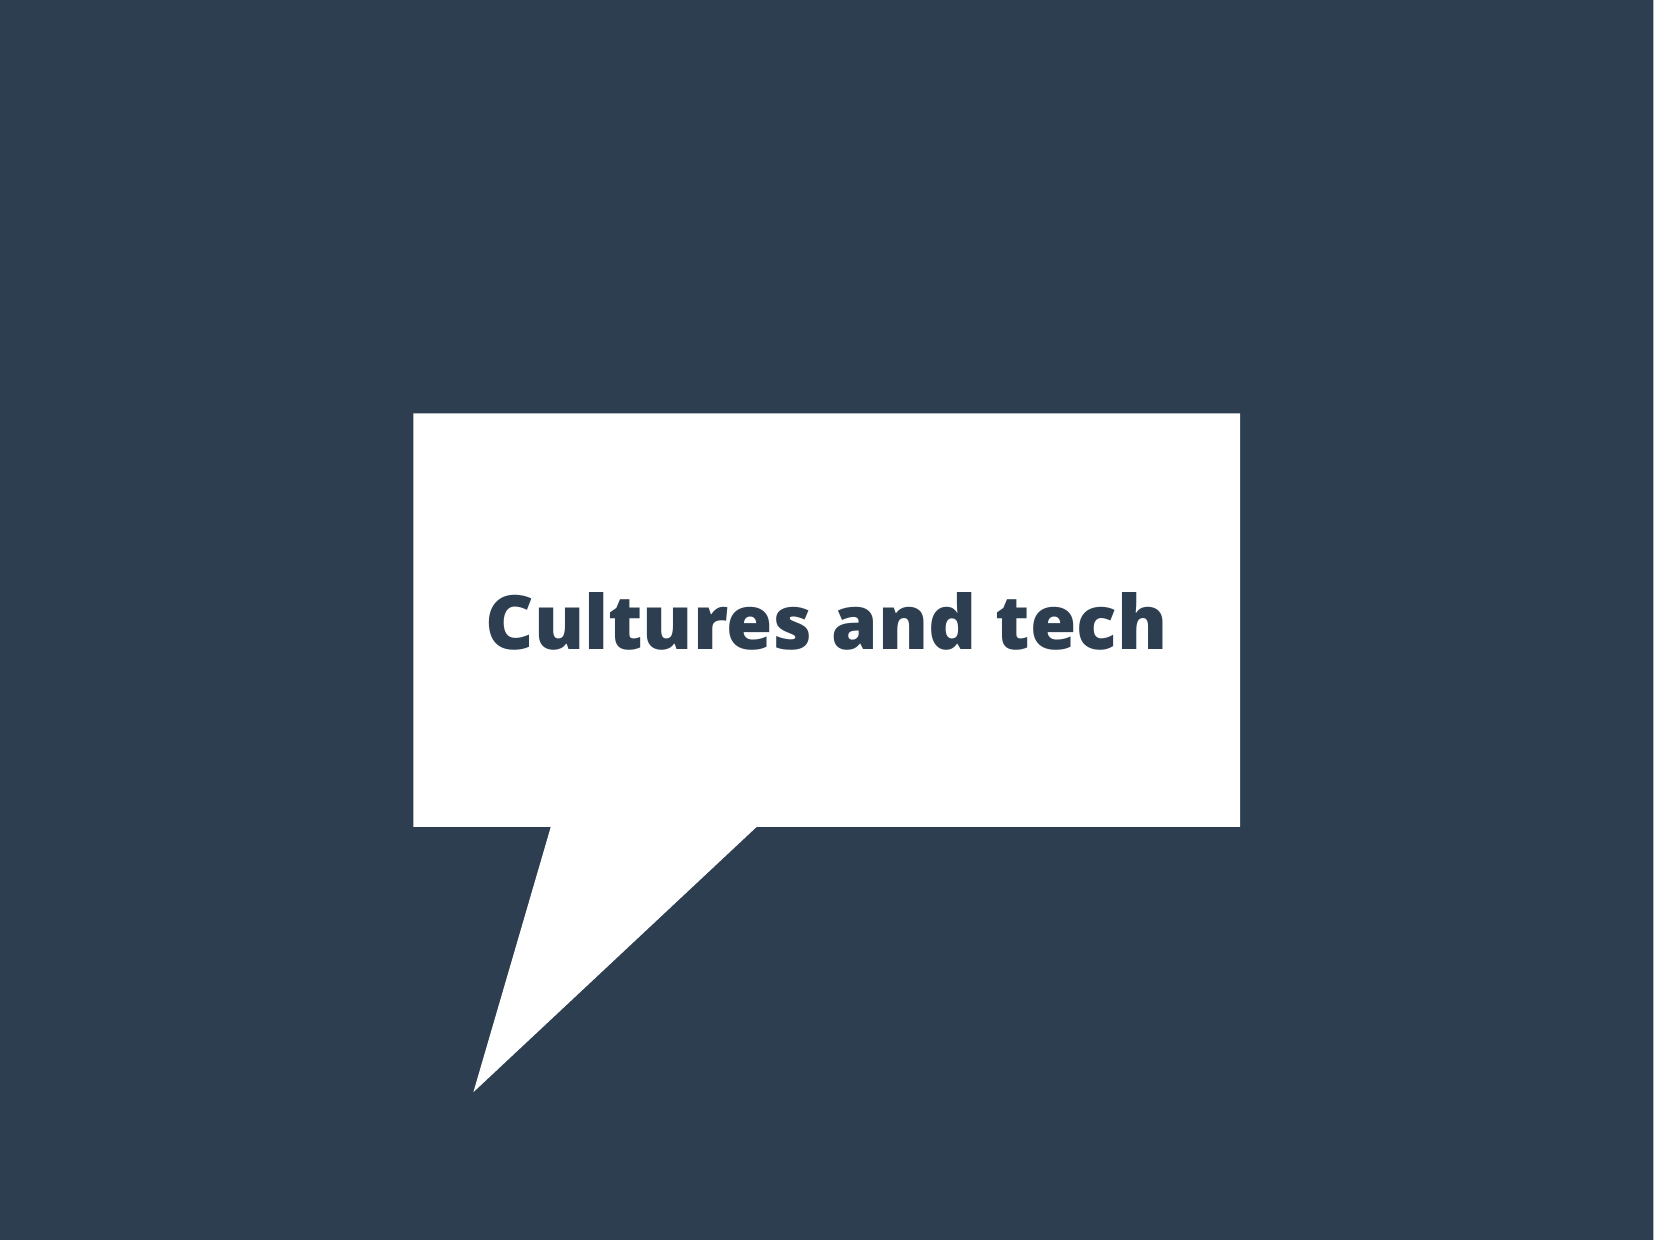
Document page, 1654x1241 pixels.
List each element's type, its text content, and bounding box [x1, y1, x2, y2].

title Cultures and tech [442, 442, 1211, 798]
